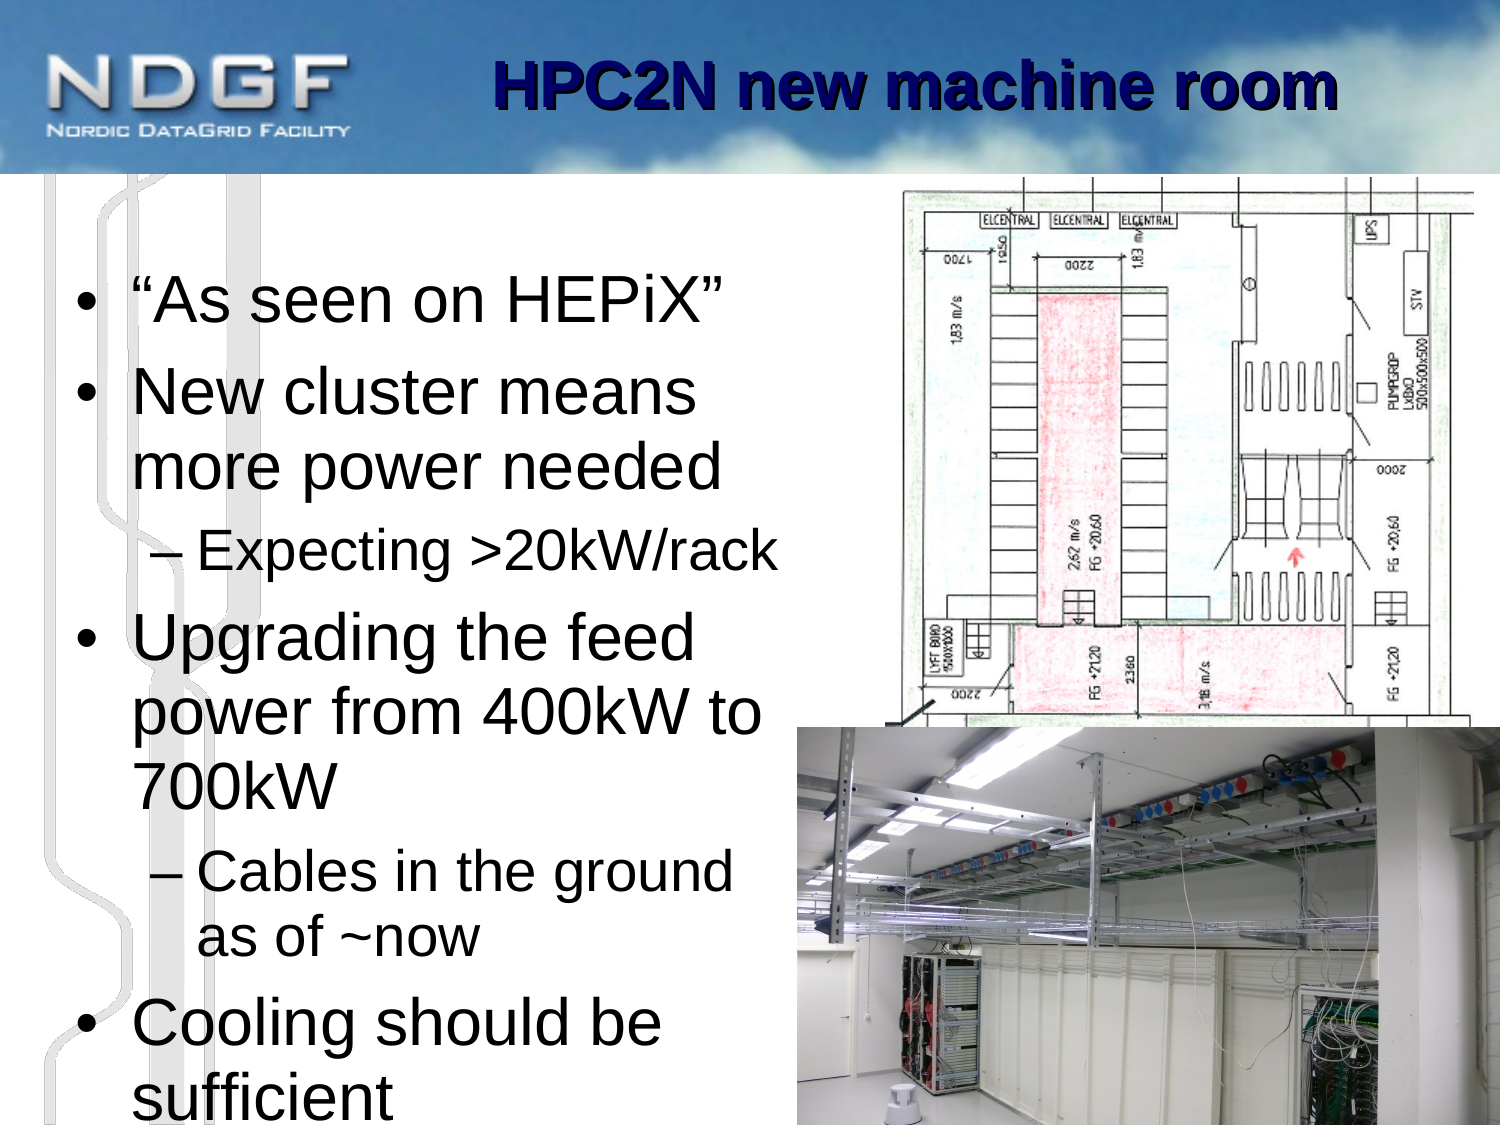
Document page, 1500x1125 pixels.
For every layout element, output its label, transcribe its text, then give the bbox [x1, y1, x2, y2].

picture [797, 177, 1500, 1125]
list “As seen on HEPiX” New cluster means more power needed Expecting >20kW/rack Upgrading the feed power from 400kW to 700kW Cables in the ground as of ~now Cooling should be sufficient [75, 262, 798, 1125]
title HPC2N new machine room [372, 0, 1459, 172]
picture [0, 0, 1500, 262]
